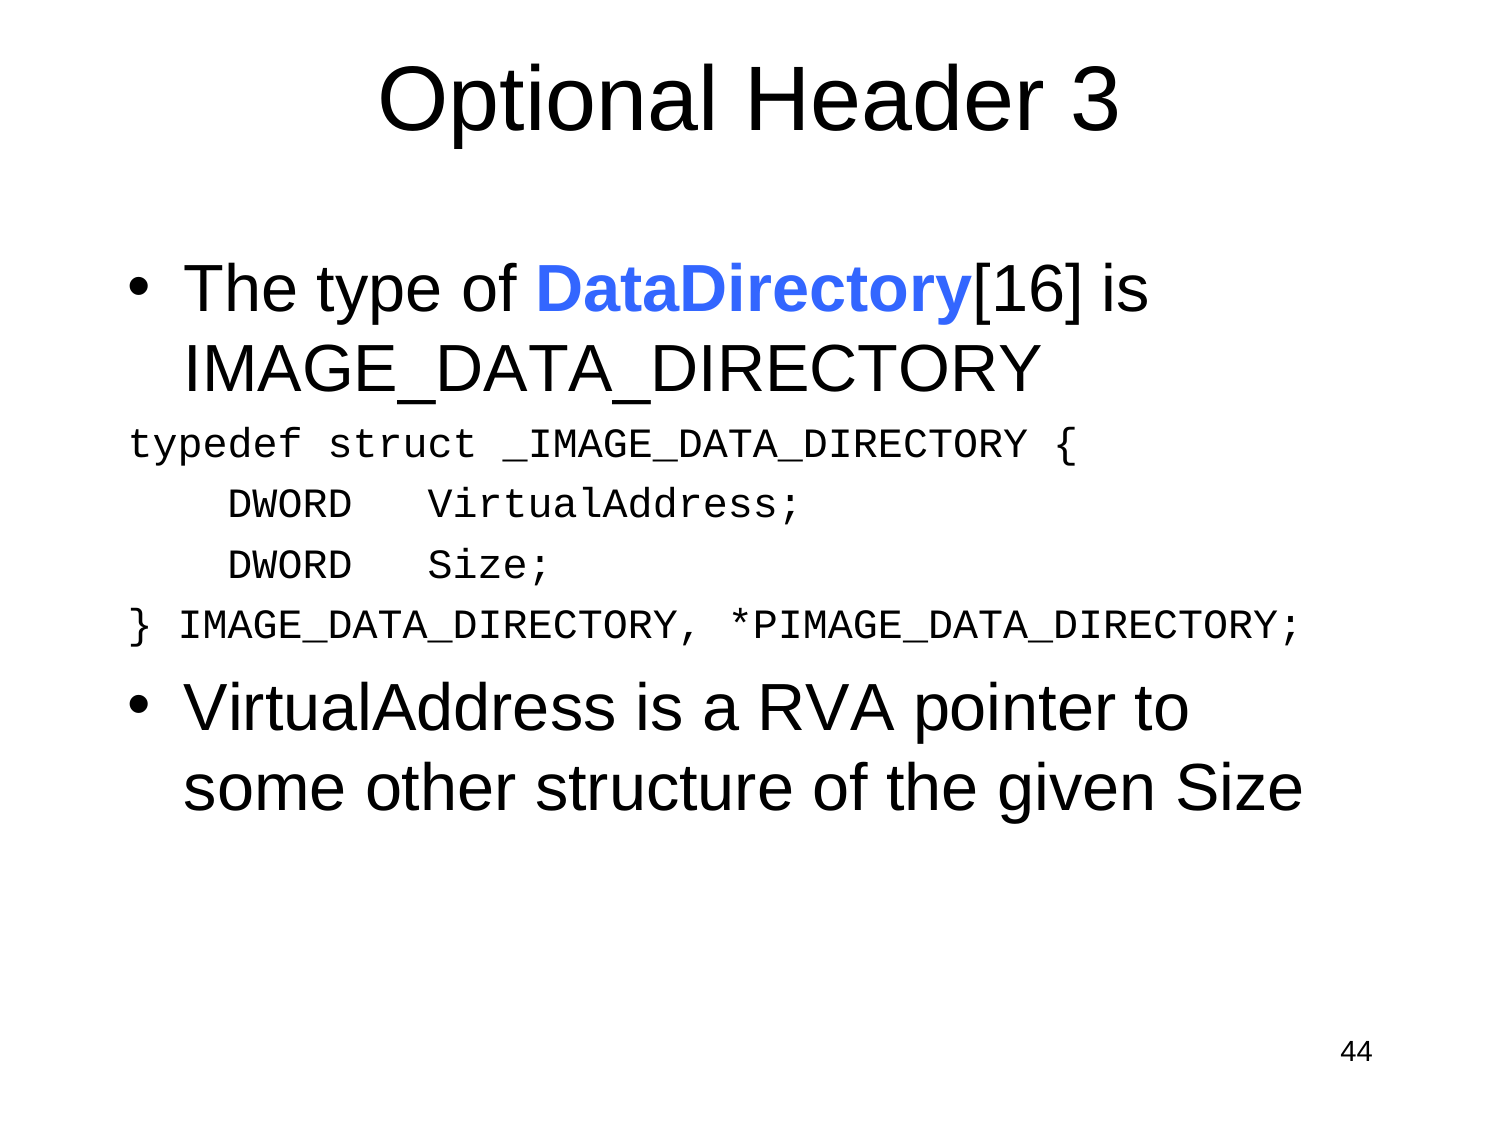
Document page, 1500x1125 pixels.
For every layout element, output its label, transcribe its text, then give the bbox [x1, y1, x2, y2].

list The type of DataDirectory[16] is IMAGE_DATA_DIRECTORY typedef struct _IMAGE_DATA_DIRECTORY { DWORD VirtualAddress; DWORD Size; } IMAGE_DATA_DIRECTORY, *PIMAGE_DATA_DIRECTORY; VirtualAddress is a RVA pointer to some other structure of the given Size [112, 237, 1388, 1051]
title Optional Header 3 [0, 0, 1500, 188]
text_box 103 [1074, 1025, 1388, 1101]
